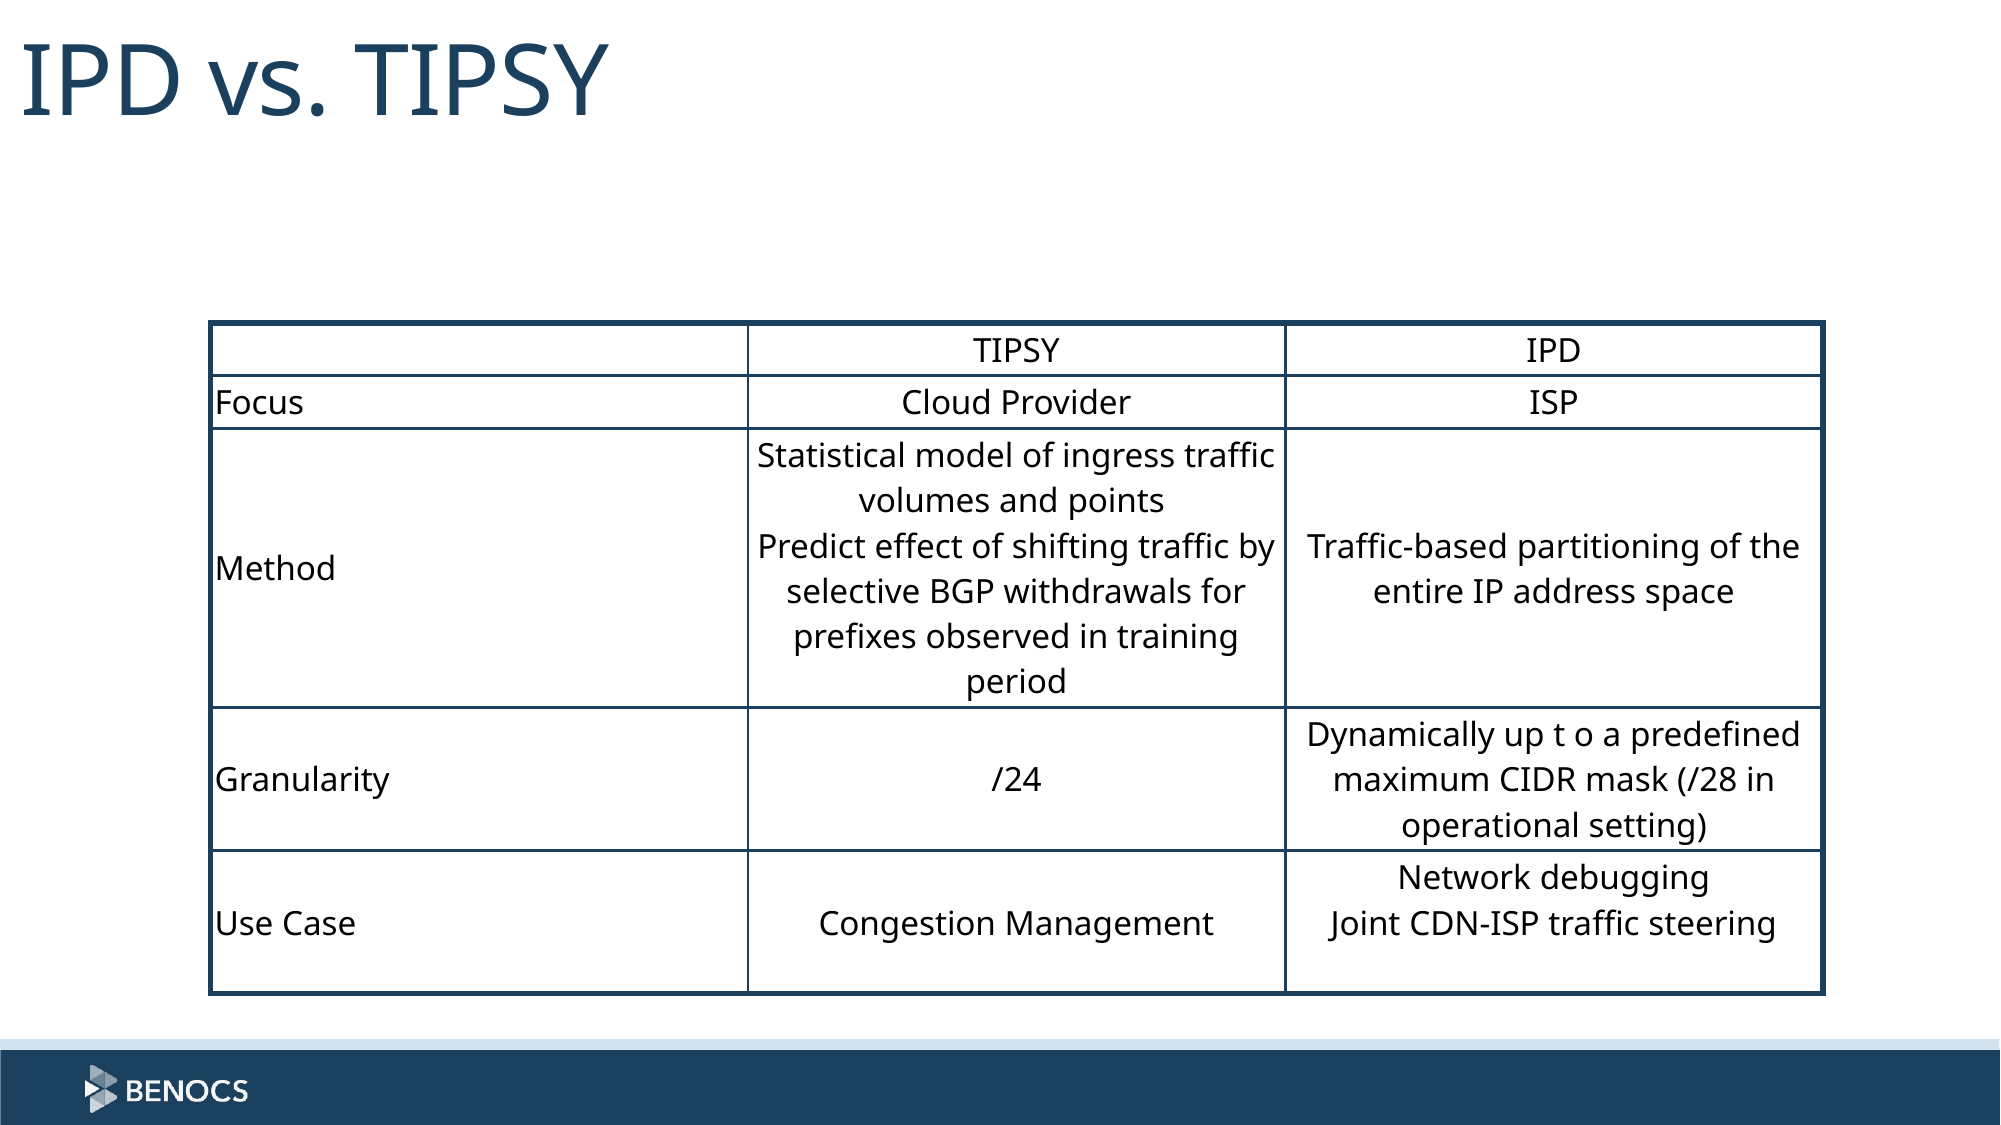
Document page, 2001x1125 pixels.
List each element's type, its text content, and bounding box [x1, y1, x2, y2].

table_cell Network debugging Joint CDN-ISP traffic steering [1287, 852, 1820, 991]
table_cell Congestion Management [749, 852, 1284, 991]
picture [84, 1063, 248, 1114]
table_cell /24 [749, 709, 1284, 849]
table_cell Traffic-based partitioning of the entire IP address space [1287, 430, 1820, 706]
table_cell Method [213, 430, 747, 706]
table_cell ISP [1287, 377, 1820, 427]
table_cell Dynamically up t o a predefined maximum CIDR mask (/28 in operational setting) [1287, 709, 1820, 849]
table_cell Statistical model of ingress traffic volumes and points Predict effect of shifting traffic by selective BGP withdrawals for prefixes observed in training period [749, 430, 1284, 706]
table_header [213, 326, 747, 374]
table_header TIPSY [749, 326, 1284, 374]
table_header IPD [1287, 326, 1820, 374]
title IPD vs. TIPSY [16, 26, 1819, 165]
table_cell Cloud Provider [749, 377, 1284, 427]
table_cell Use Case [213, 852, 747, 991]
table_cell Granularity [213, 709, 747, 849]
table_cell Focus [213, 377, 747, 427]
